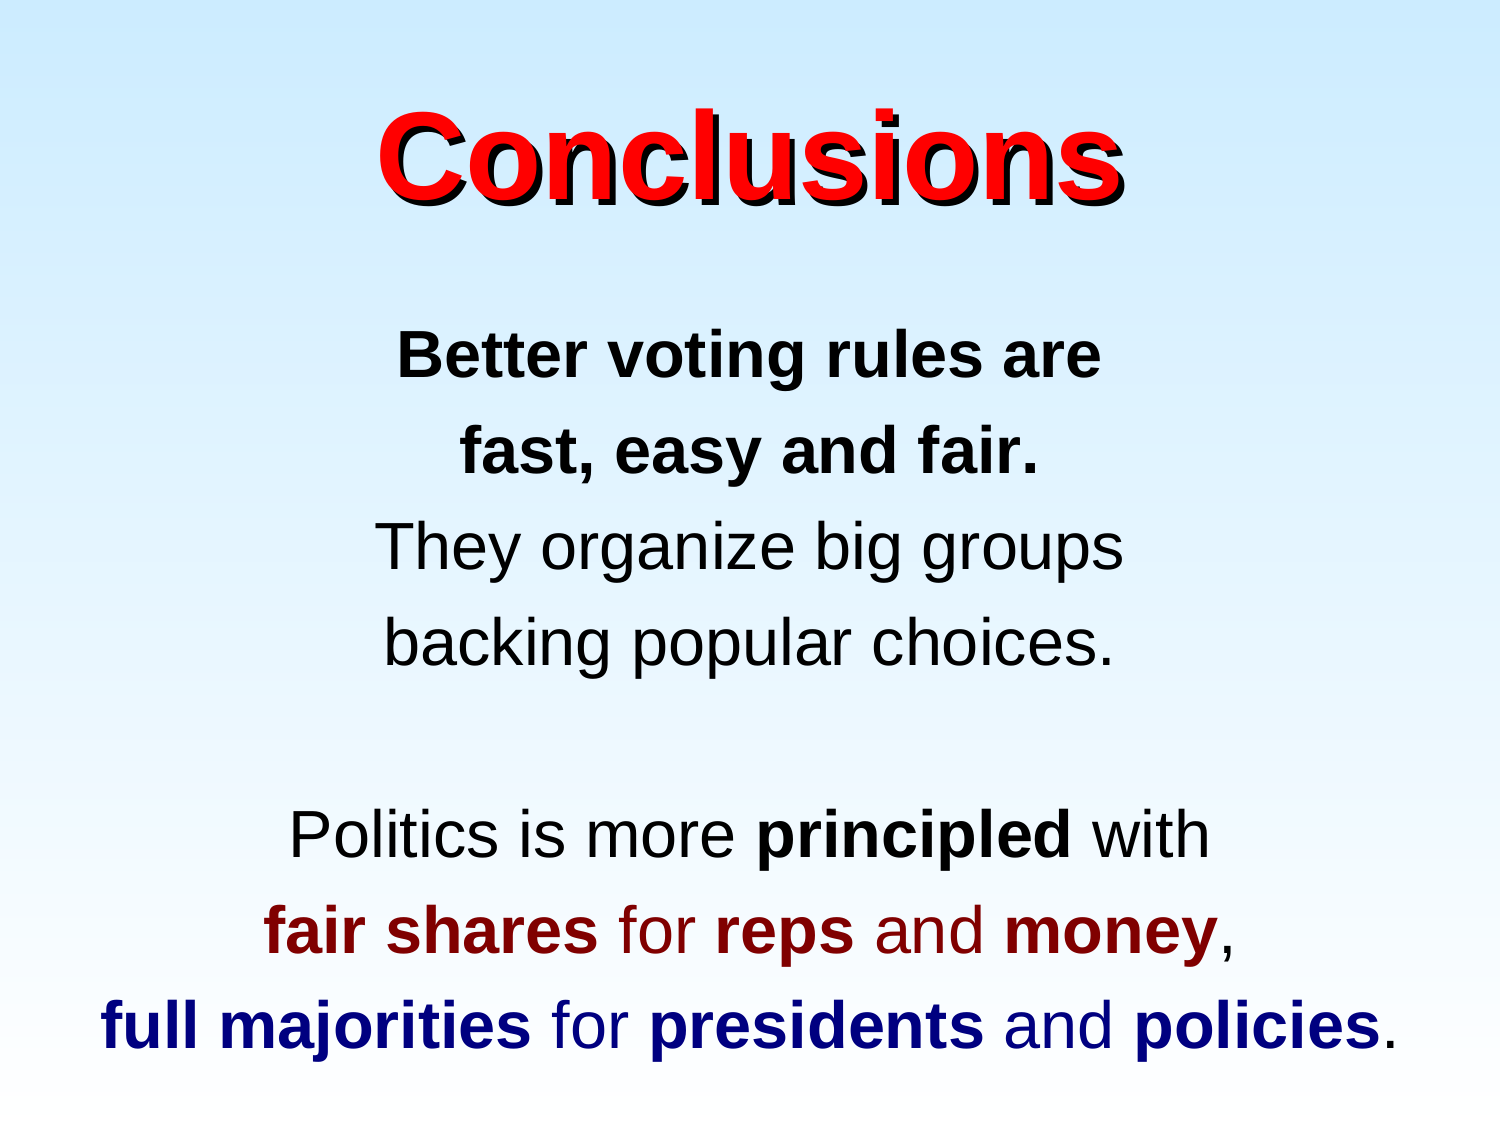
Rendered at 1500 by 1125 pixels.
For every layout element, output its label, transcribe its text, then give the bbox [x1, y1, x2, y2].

text_box Better voting rules are fast, easy and fair. They organize big groups backing popular choices. Politics is more principled with fair shares for reps and money, full majorities for presidents and policies. [0, 287, 1500, 1071]
title Conclusions [0, 62, 1500, 250]
